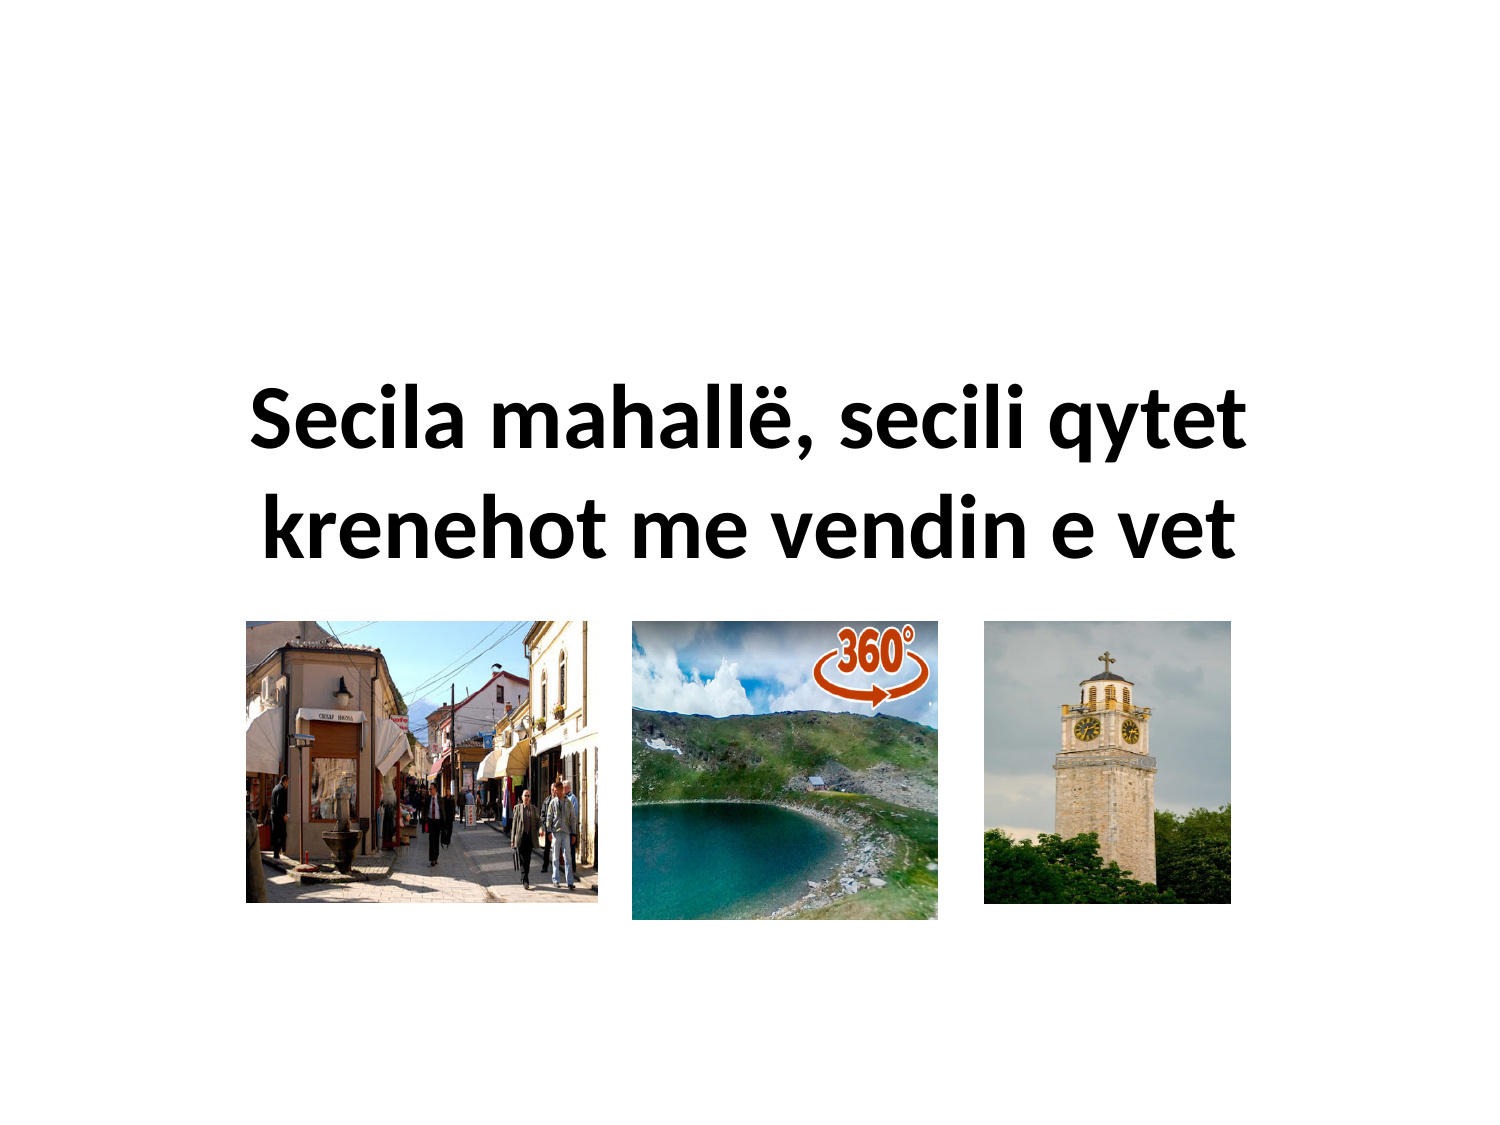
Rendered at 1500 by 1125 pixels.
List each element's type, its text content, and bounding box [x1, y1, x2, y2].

subtitle [225, 637, 1275, 925]
picture [246, 621, 598, 903]
title Secila mahallë, secili qytet krenehot me vendin e vet [112, 349, 1388, 591]
picture [632, 621, 938, 920]
picture [984, 621, 1231, 904]
